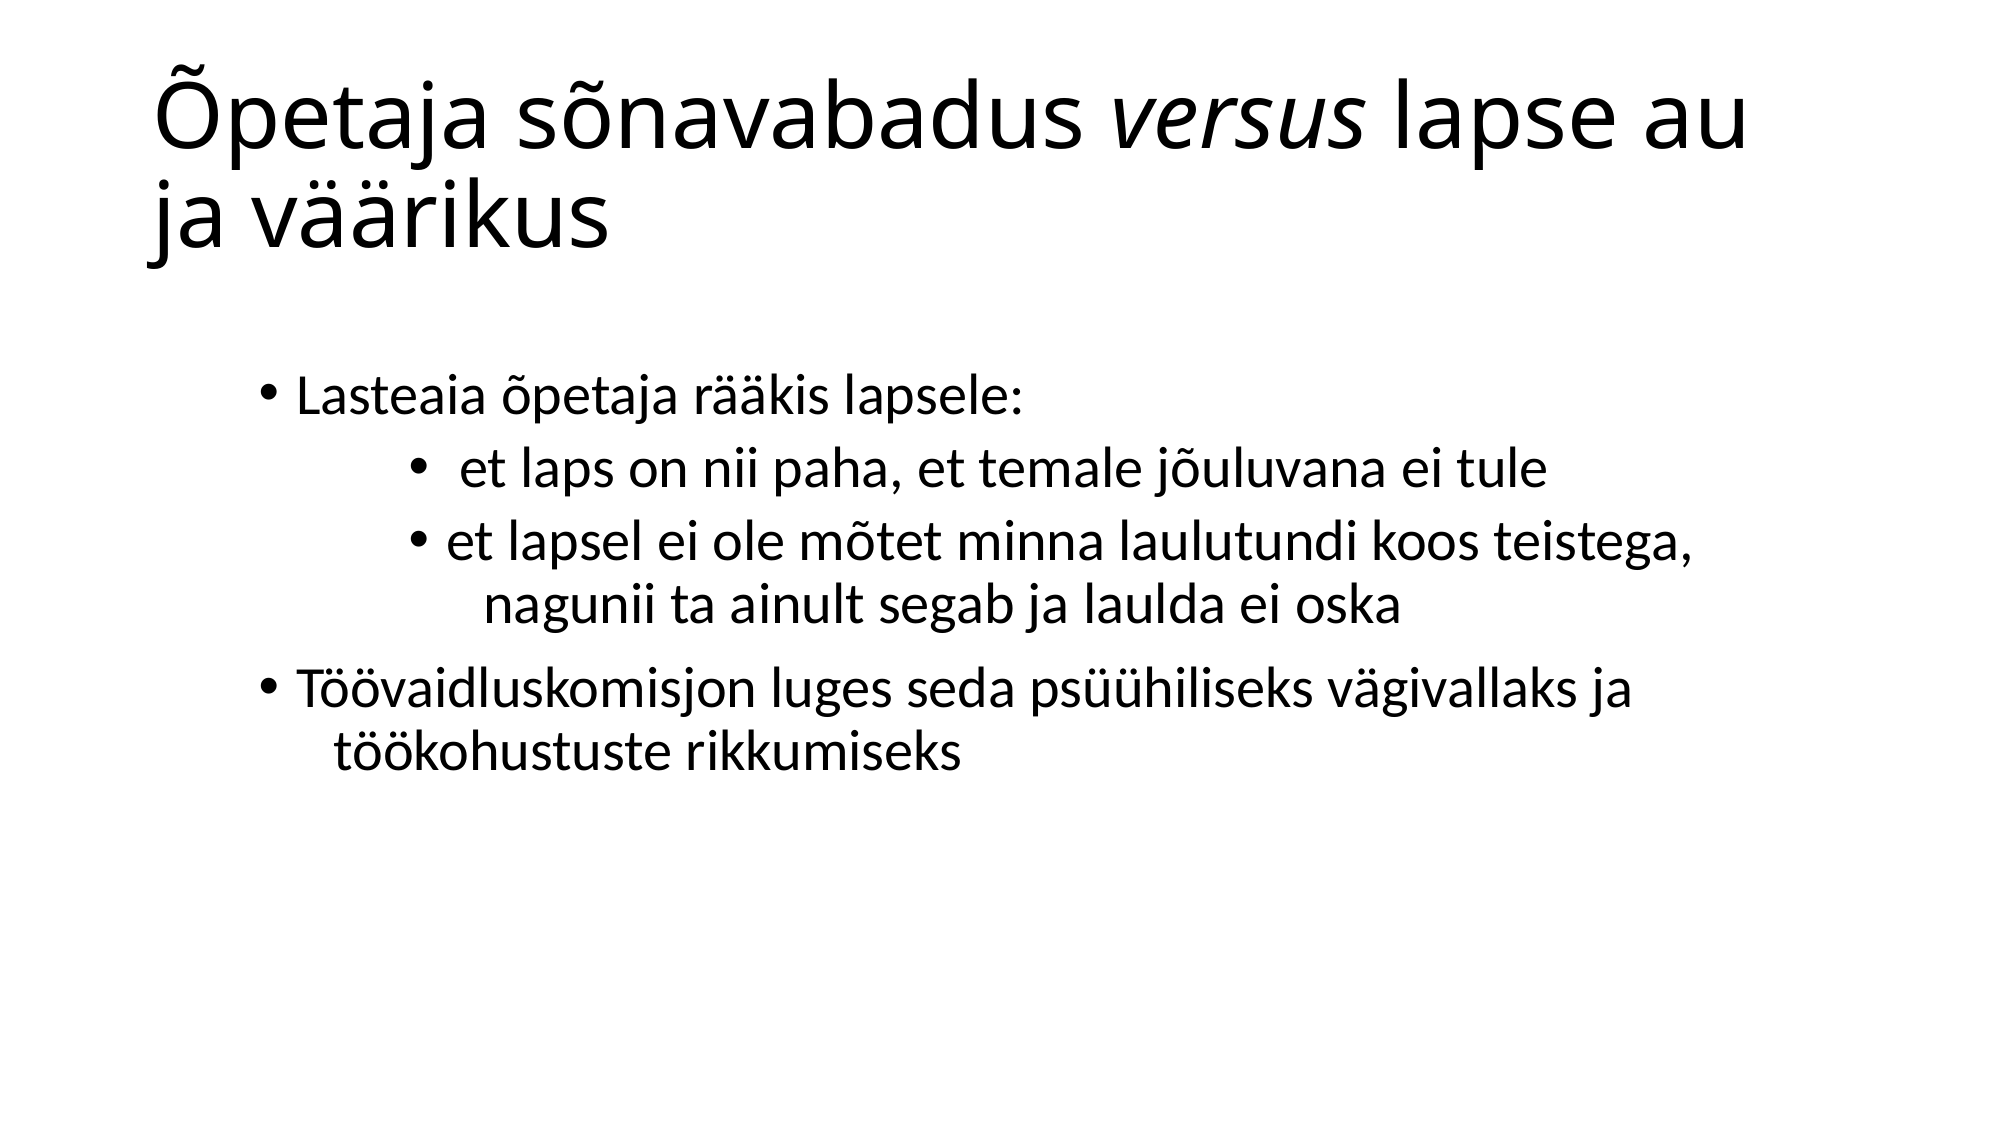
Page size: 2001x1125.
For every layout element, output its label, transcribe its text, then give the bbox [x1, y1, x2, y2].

title Õpetaja sõnavabadus versus lapse au ja väärikus [137, 59, 1863, 278]
list Lasteaia õpetaja rääkis lapsele: et laps on nii paha, et temale jõuluvana ei tule et lapsel ei ole mõtet minna laulutundi koos teistega, nagunii ta ainult segab ja laulda ei oska Töövaidluskomisjon luges seda psüühiliseks vägivallaks ja töökohustuste rikkumiseks [243, 356, 1887, 1040]
